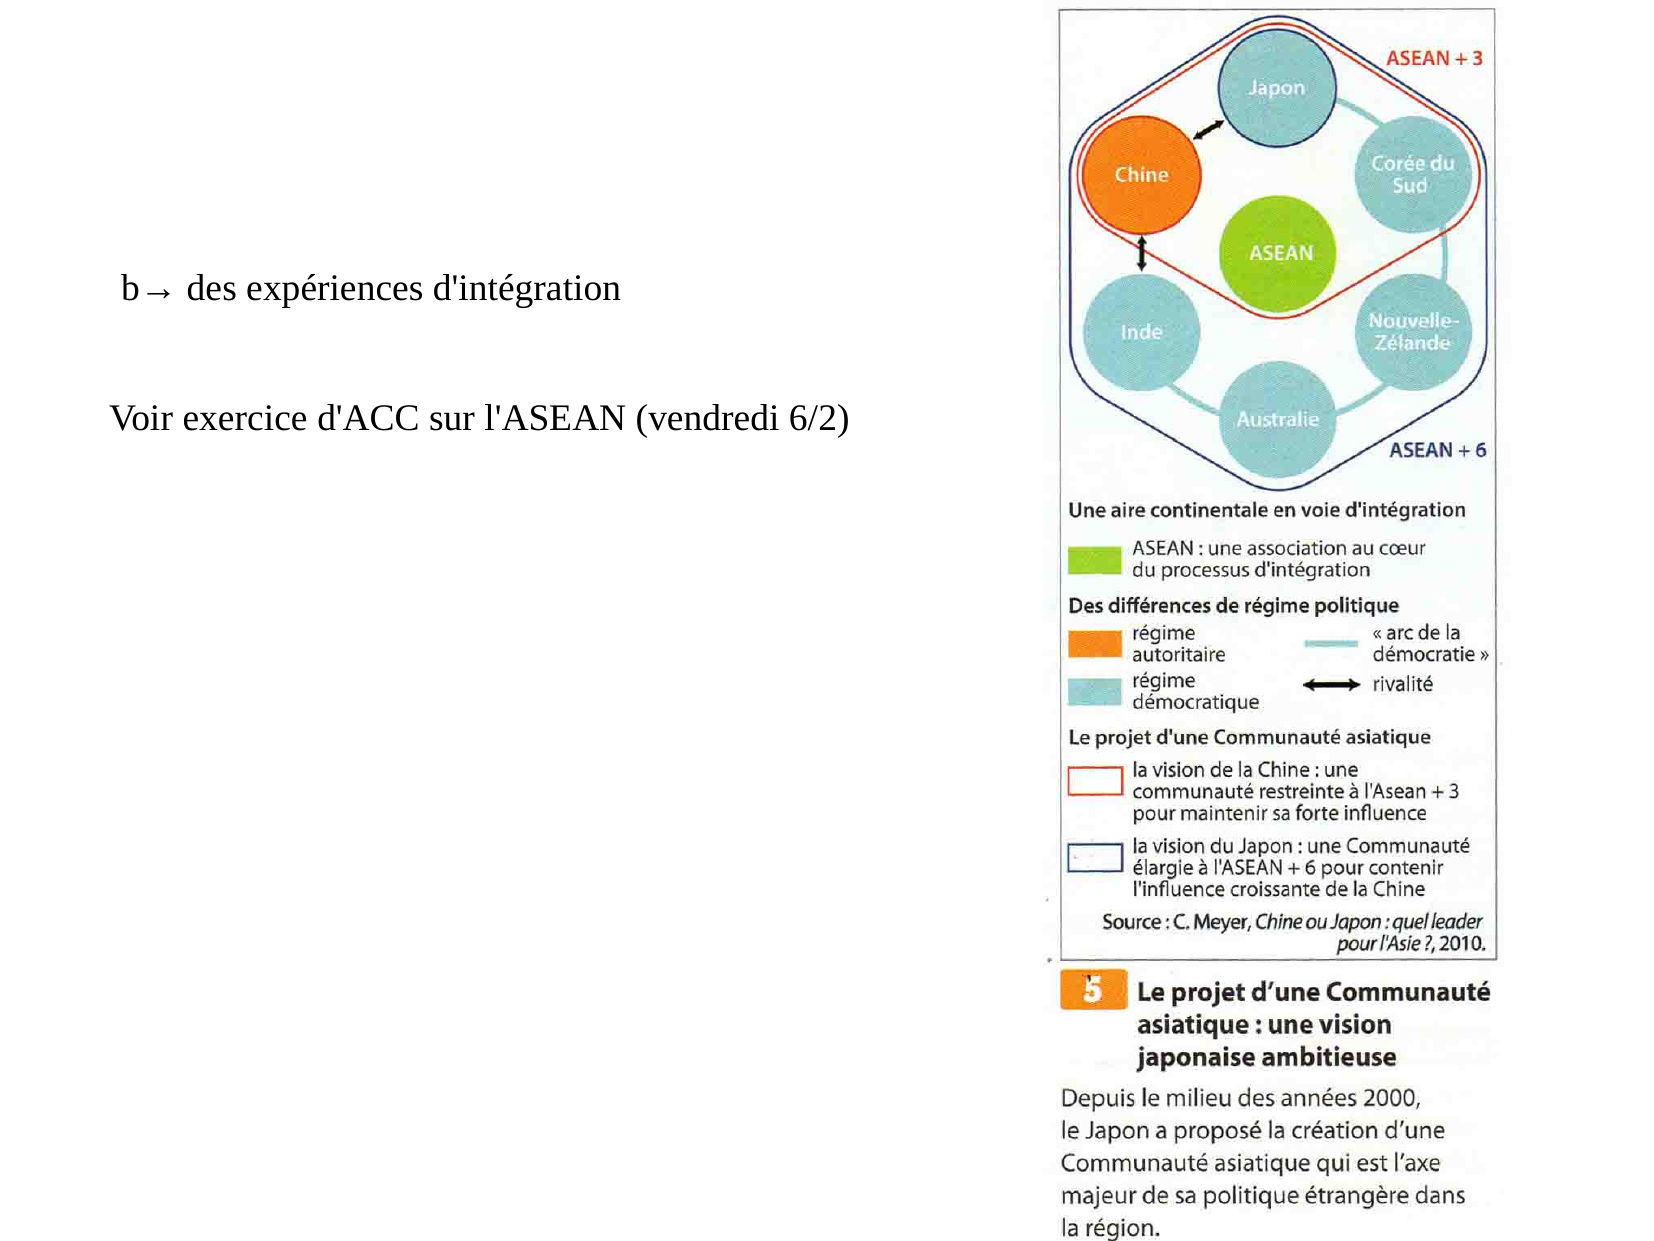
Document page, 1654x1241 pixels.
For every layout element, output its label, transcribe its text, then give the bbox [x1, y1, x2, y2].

text_box Voir exercice d'ACC sur l'ASEAN (vendredi 6/2) [94, 389, 866, 448]
picture [1043, 0, 1512, 1241]
text_box b→ des expériences d'intégration [106, 259, 637, 318]
